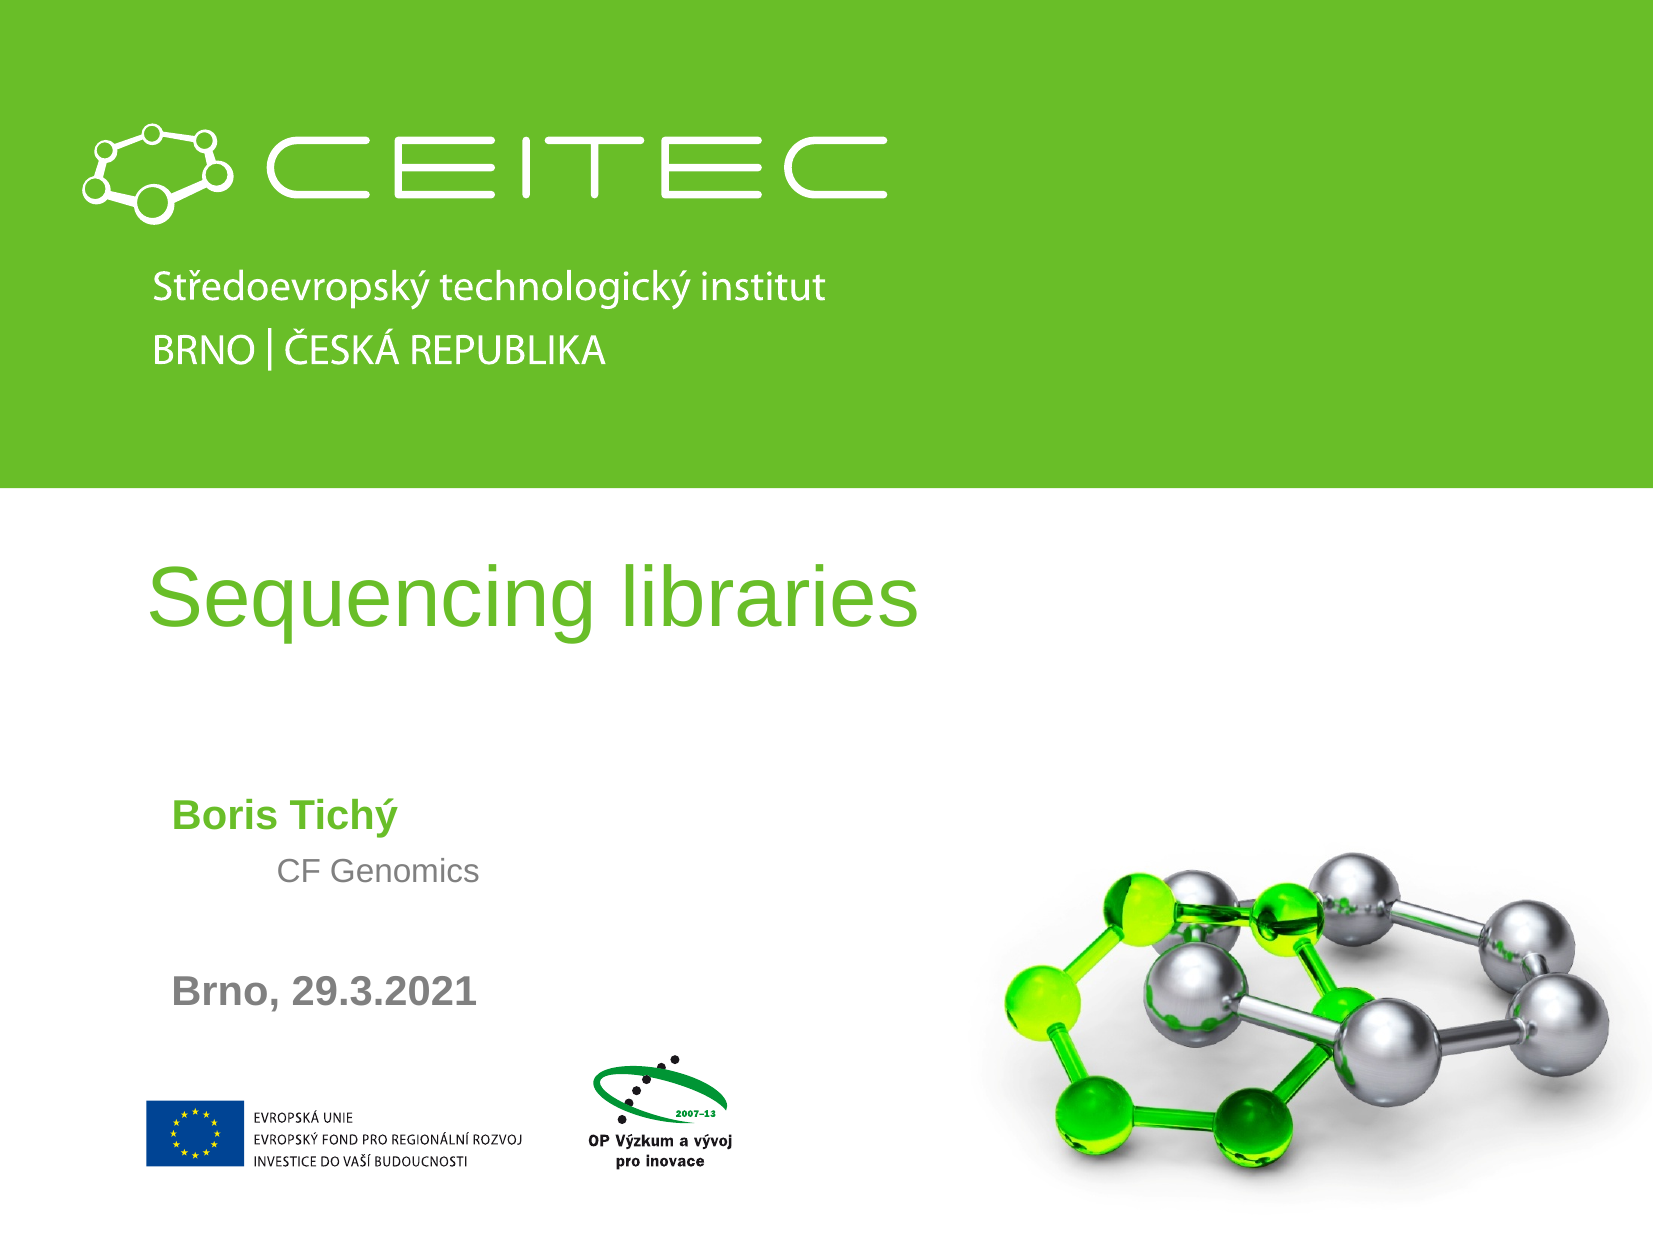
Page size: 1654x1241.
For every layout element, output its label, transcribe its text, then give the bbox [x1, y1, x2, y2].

text_box Boris Tichý [156, 780, 414, 846]
title Sequencing libraries [146, 552, 1592, 745]
text_box Brno, 29.3.2021 [156, 956, 493, 1022]
picture [866, 587, 1652, 1215]
text_box CF Genomics [261, 841, 496, 898]
